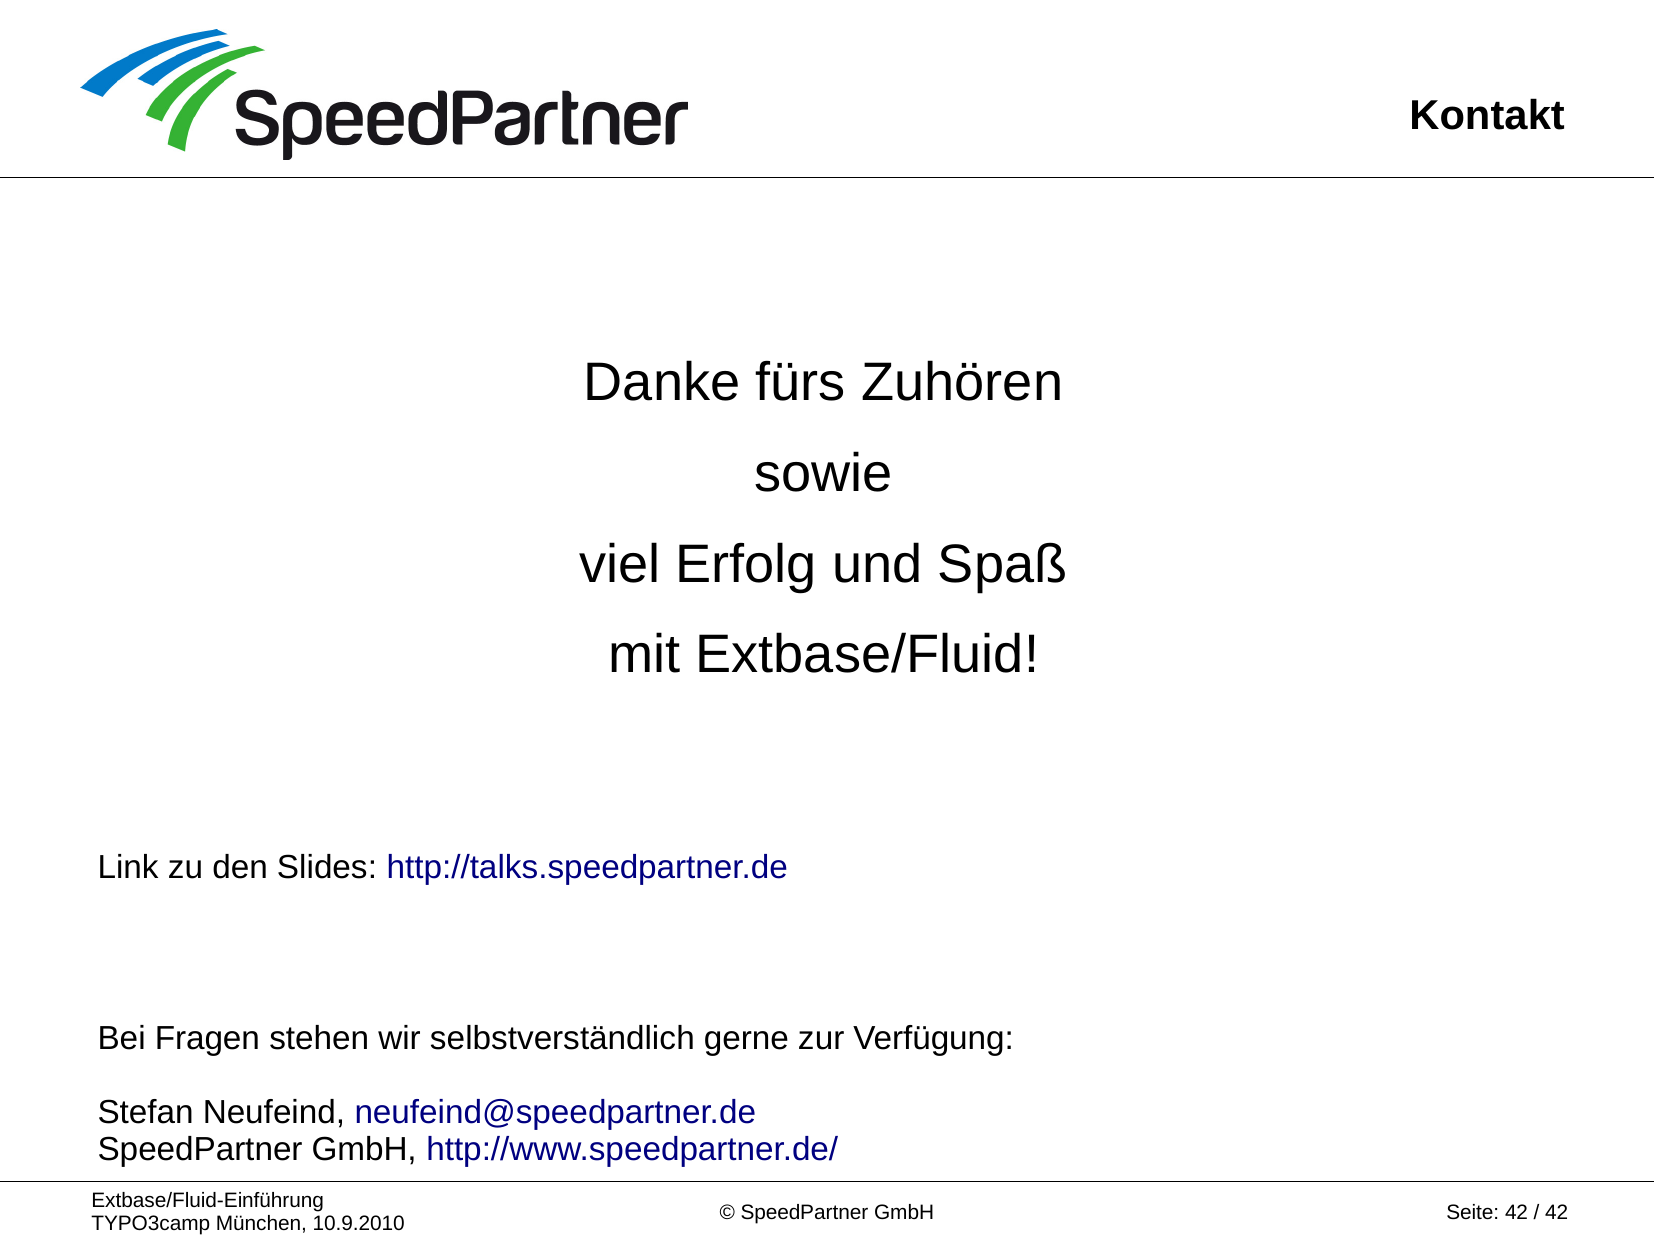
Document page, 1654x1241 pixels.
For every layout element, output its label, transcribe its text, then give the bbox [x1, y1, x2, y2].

text_box Danke fürs Zuhören sowie viel Erfolg und Spaß mit Extbase/Fluid! Link zu den Slides: http://talks.speedpartner.de Bei Fragen stehen wir selbstverständlich gerne zur Verfügung: Stefan Neufeind, neufeind@speedpartner.de SpeedPartner GmbH, http://www.speedpartner.de/ [82, 253, 1565, 1175]
title Kontakt [590, 70, 1565, 160]
picture [80, 29, 688, 160]
